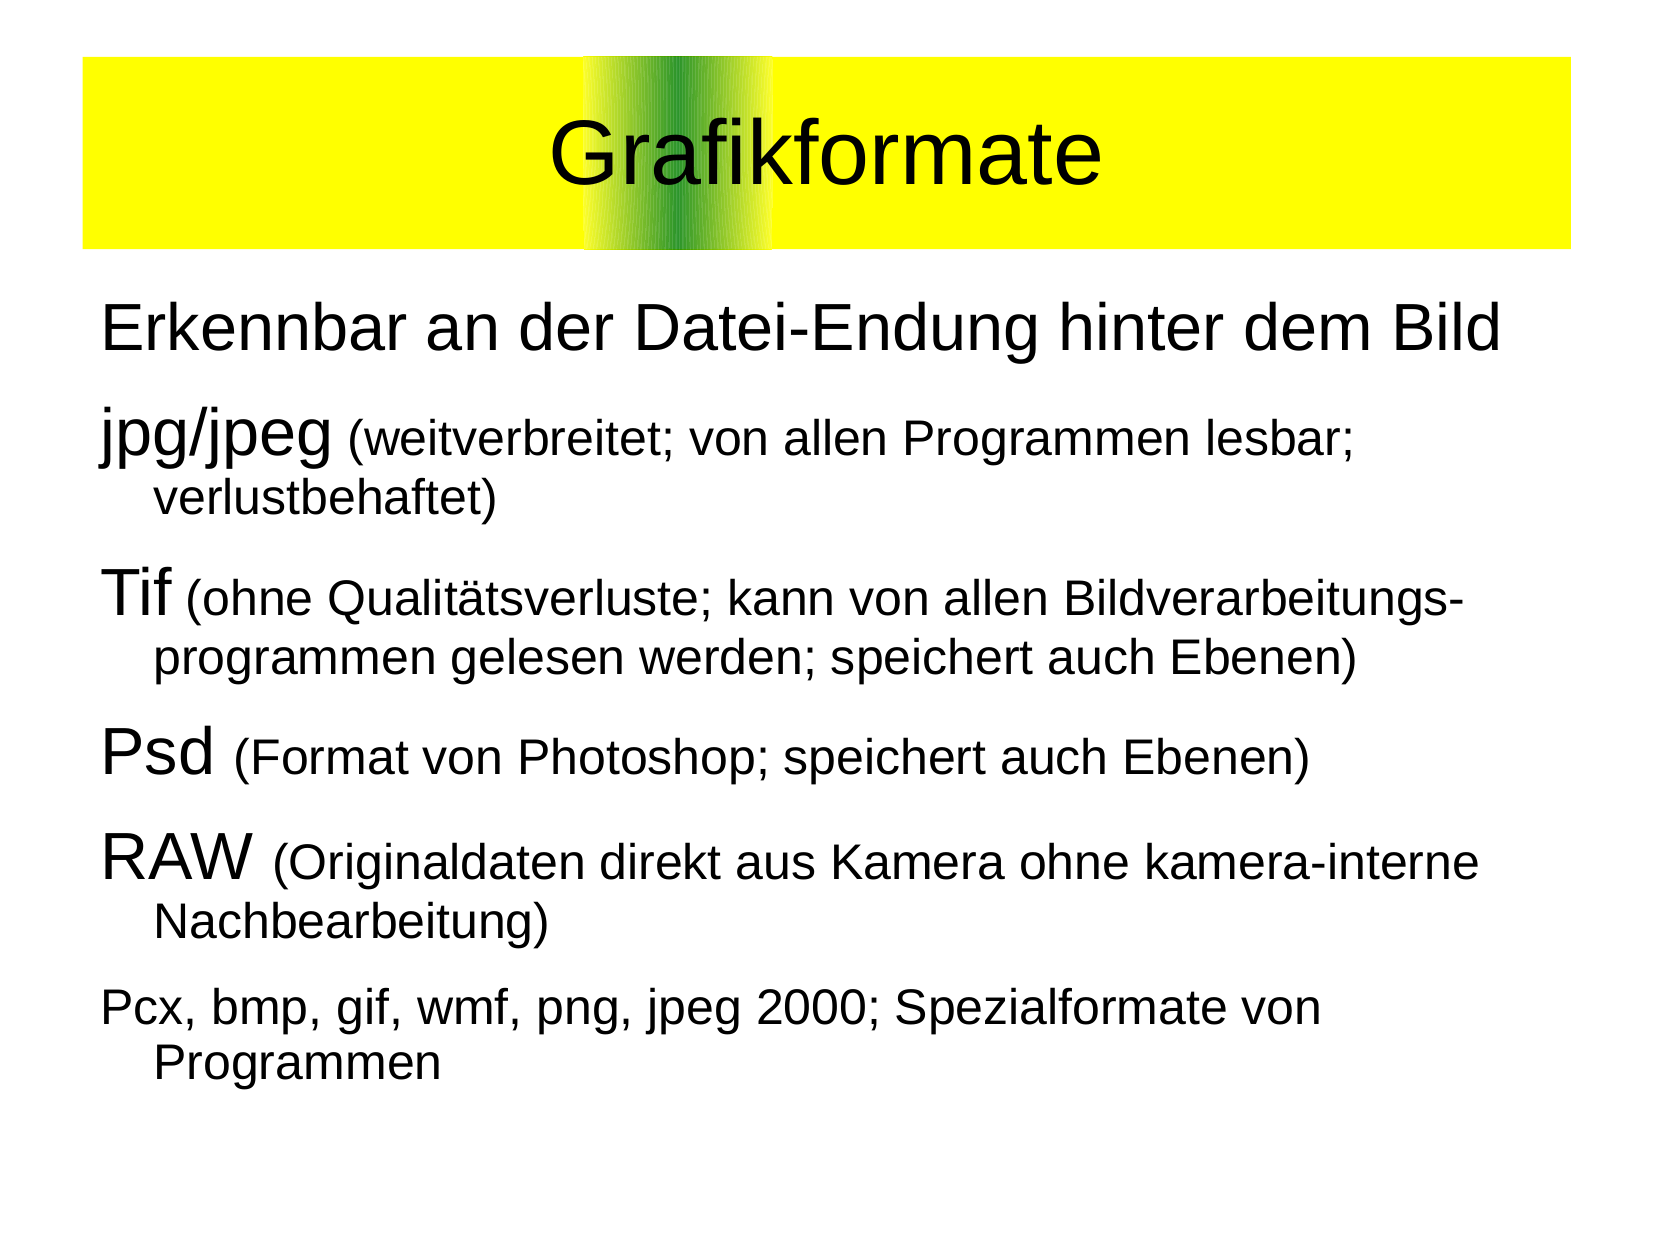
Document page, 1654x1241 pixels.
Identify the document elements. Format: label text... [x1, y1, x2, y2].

title Grafikformate [82, 56, 1571, 250]
list Erkennbar an der Datei-Endung hinter dem Bild jpg/jpeg (weitverbreitet; von allen Programmen lesbar; verlustbehaftet) Tif (ohne Qualitätsverluste; kann von allen Bildverarbeitungs-programmen gelesen werden; speichert auch Ebenen) Psd (Format von Photoshop; speichert auch Ebenen) RAW (Originaldaten direkt aus Kamera ohne kamera-interne Nachbearbeitung) Pcx, bmp, gif, wmf, png, jpeg 2000; Spezialformate von Programmen [82, 290, 1571, 1094]
